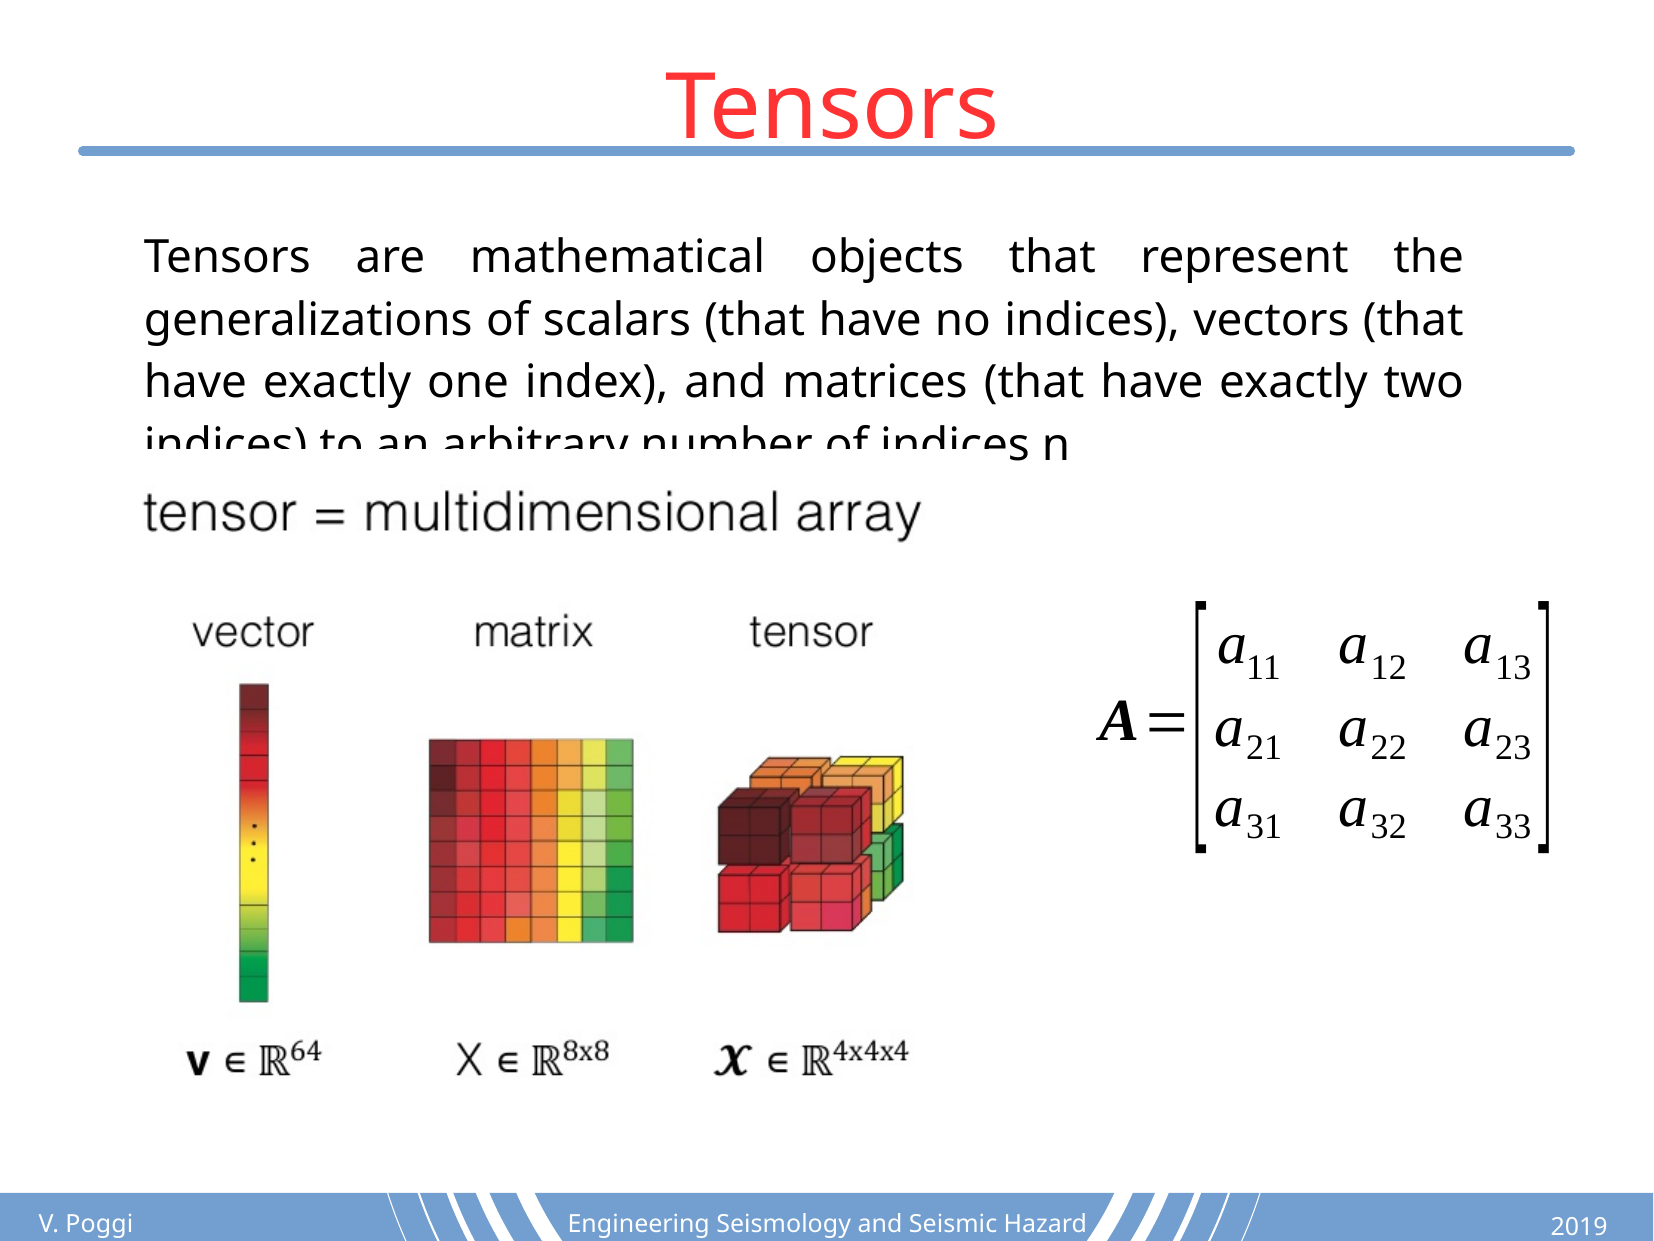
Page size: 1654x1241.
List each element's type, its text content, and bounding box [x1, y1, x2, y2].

text_box Tensors [90, 33, 1576, 156]
text_box Tensors are mathematical objects that represent the generalizations of scalars (that have no indices), vectors (that have exactly one index), and matrices (that have exactly two indices) to an arbitrary number of indices n [129, 216, 1531, 445]
chart [1080, 600, 1568, 859]
picture [60, 449, 1006, 1160]
